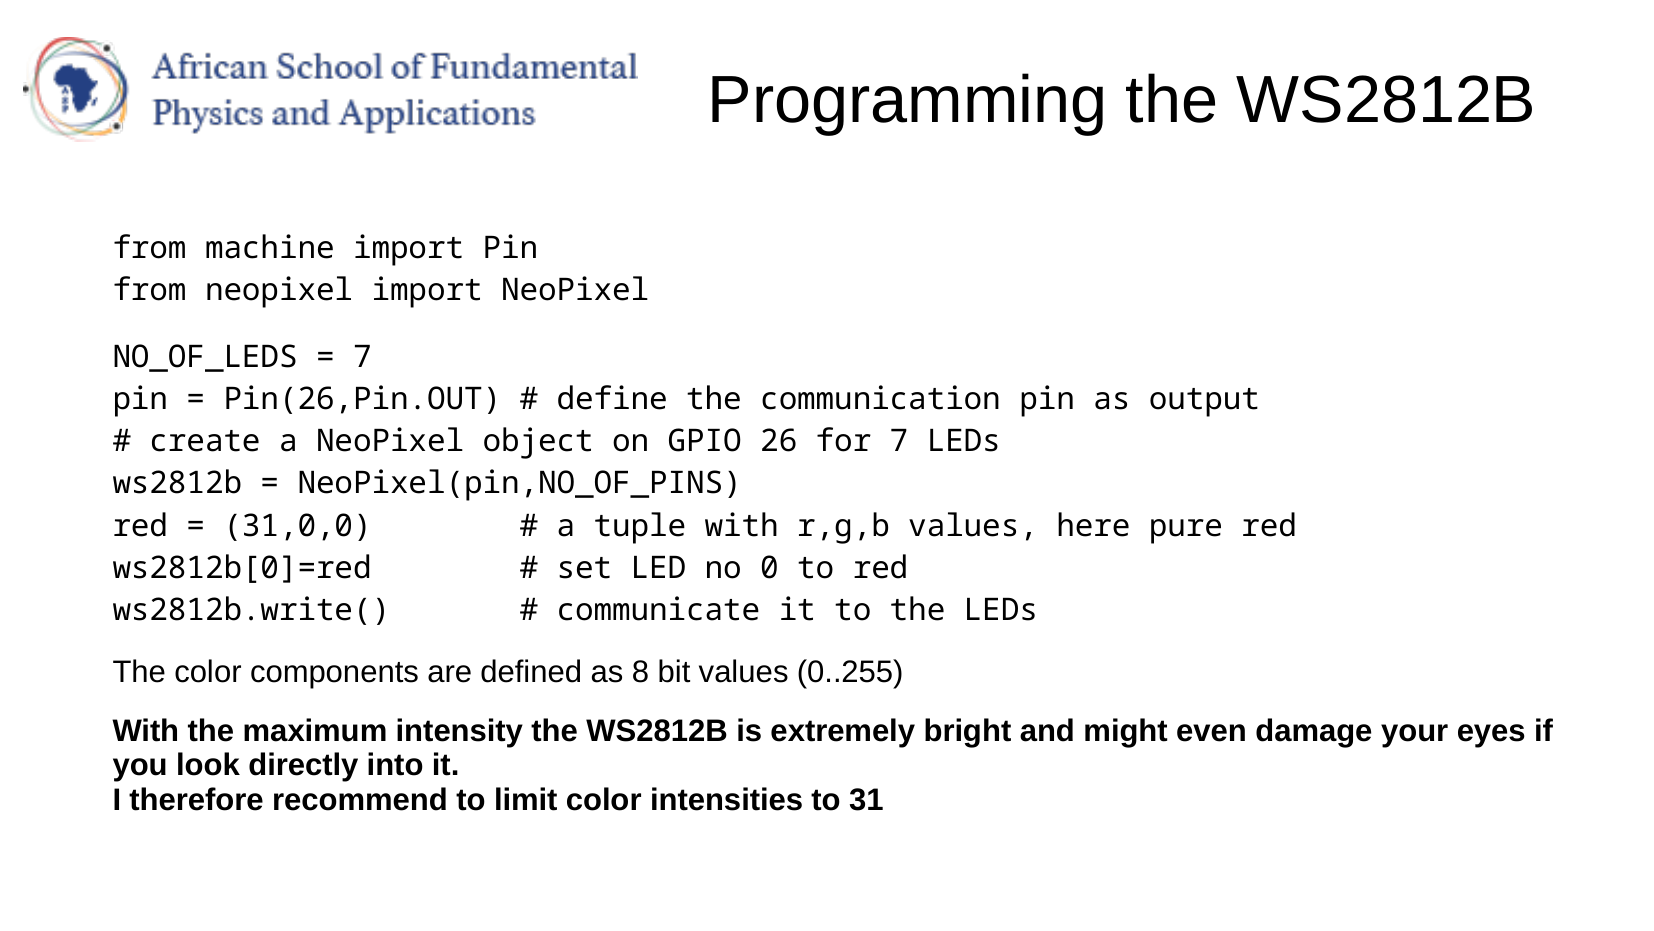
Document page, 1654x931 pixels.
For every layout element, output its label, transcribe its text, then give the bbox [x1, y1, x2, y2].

title Programming the WS2812B [635, 21, 1610, 177]
list from machine import Pin from neopixel import NeoPixel NO_OF_LEDS = 7 pin = Pin(26,Pin.OUT) # define the communication pin as output # create a NeoPixel object on GPIO 26 for 7 LEDs ws2812b = NeoPixel(pin,NO_OF_PINS) red = (31,0,0) # a tuple with r,g,b values, here pure red ws2812b[0]=red # set LED no 0 to red ws2812b.write() # communicate it to the LEDs The color components are defined as 8 bit values (0..255) With the maximum intensity the WS2812B is extremely bright and might even damage your eyes if you look directly into it. I therefore recommend to limit color intensities to 31 [112, 225, 1601, 826]
picture [23, 37, 635, 142]
